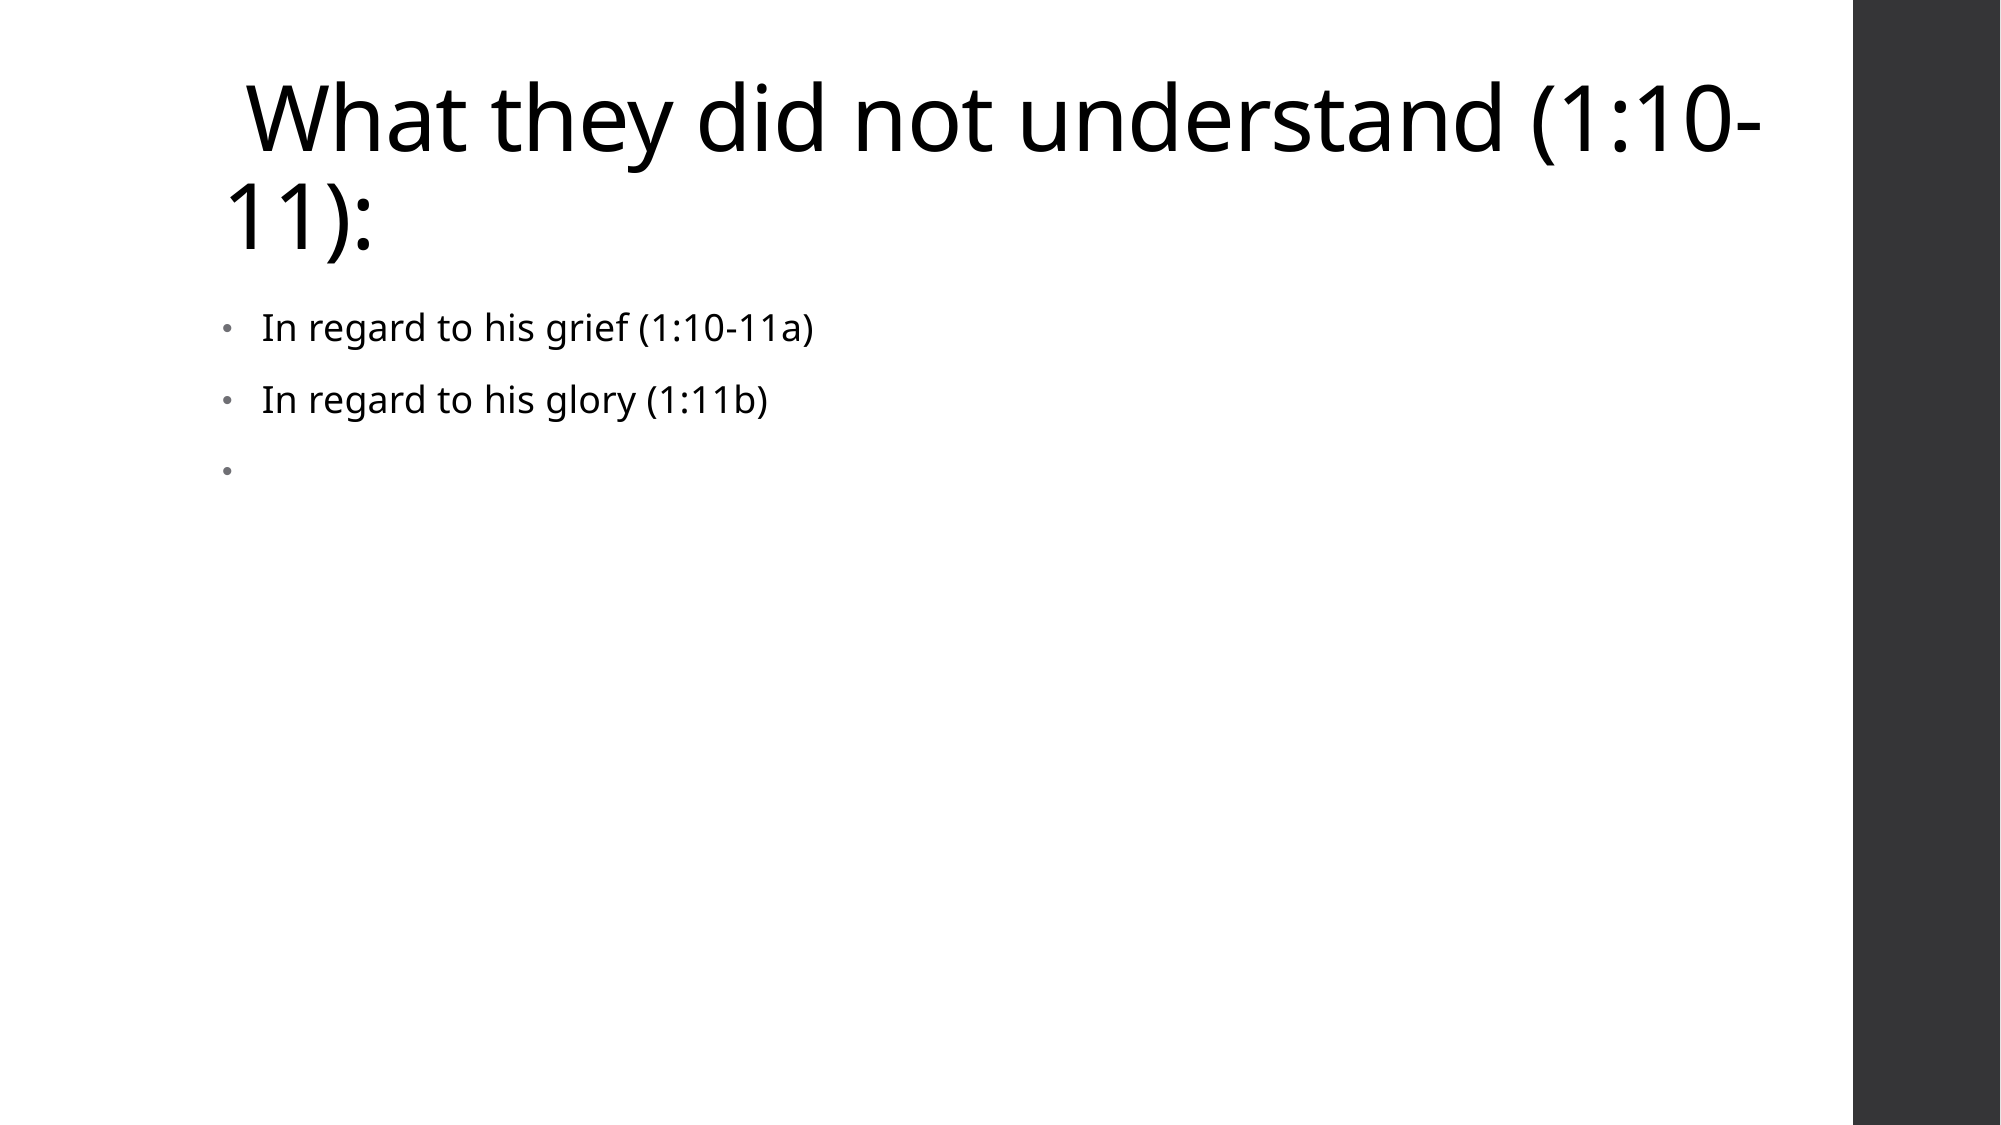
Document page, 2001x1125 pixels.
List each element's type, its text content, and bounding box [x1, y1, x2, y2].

list In regard to his grief (1:10-11a) In regard to his glory (1:11b) [206, 299, 1617, 1014]
title What they did not understand (1:10-11): [206, 60, 1797, 278]
